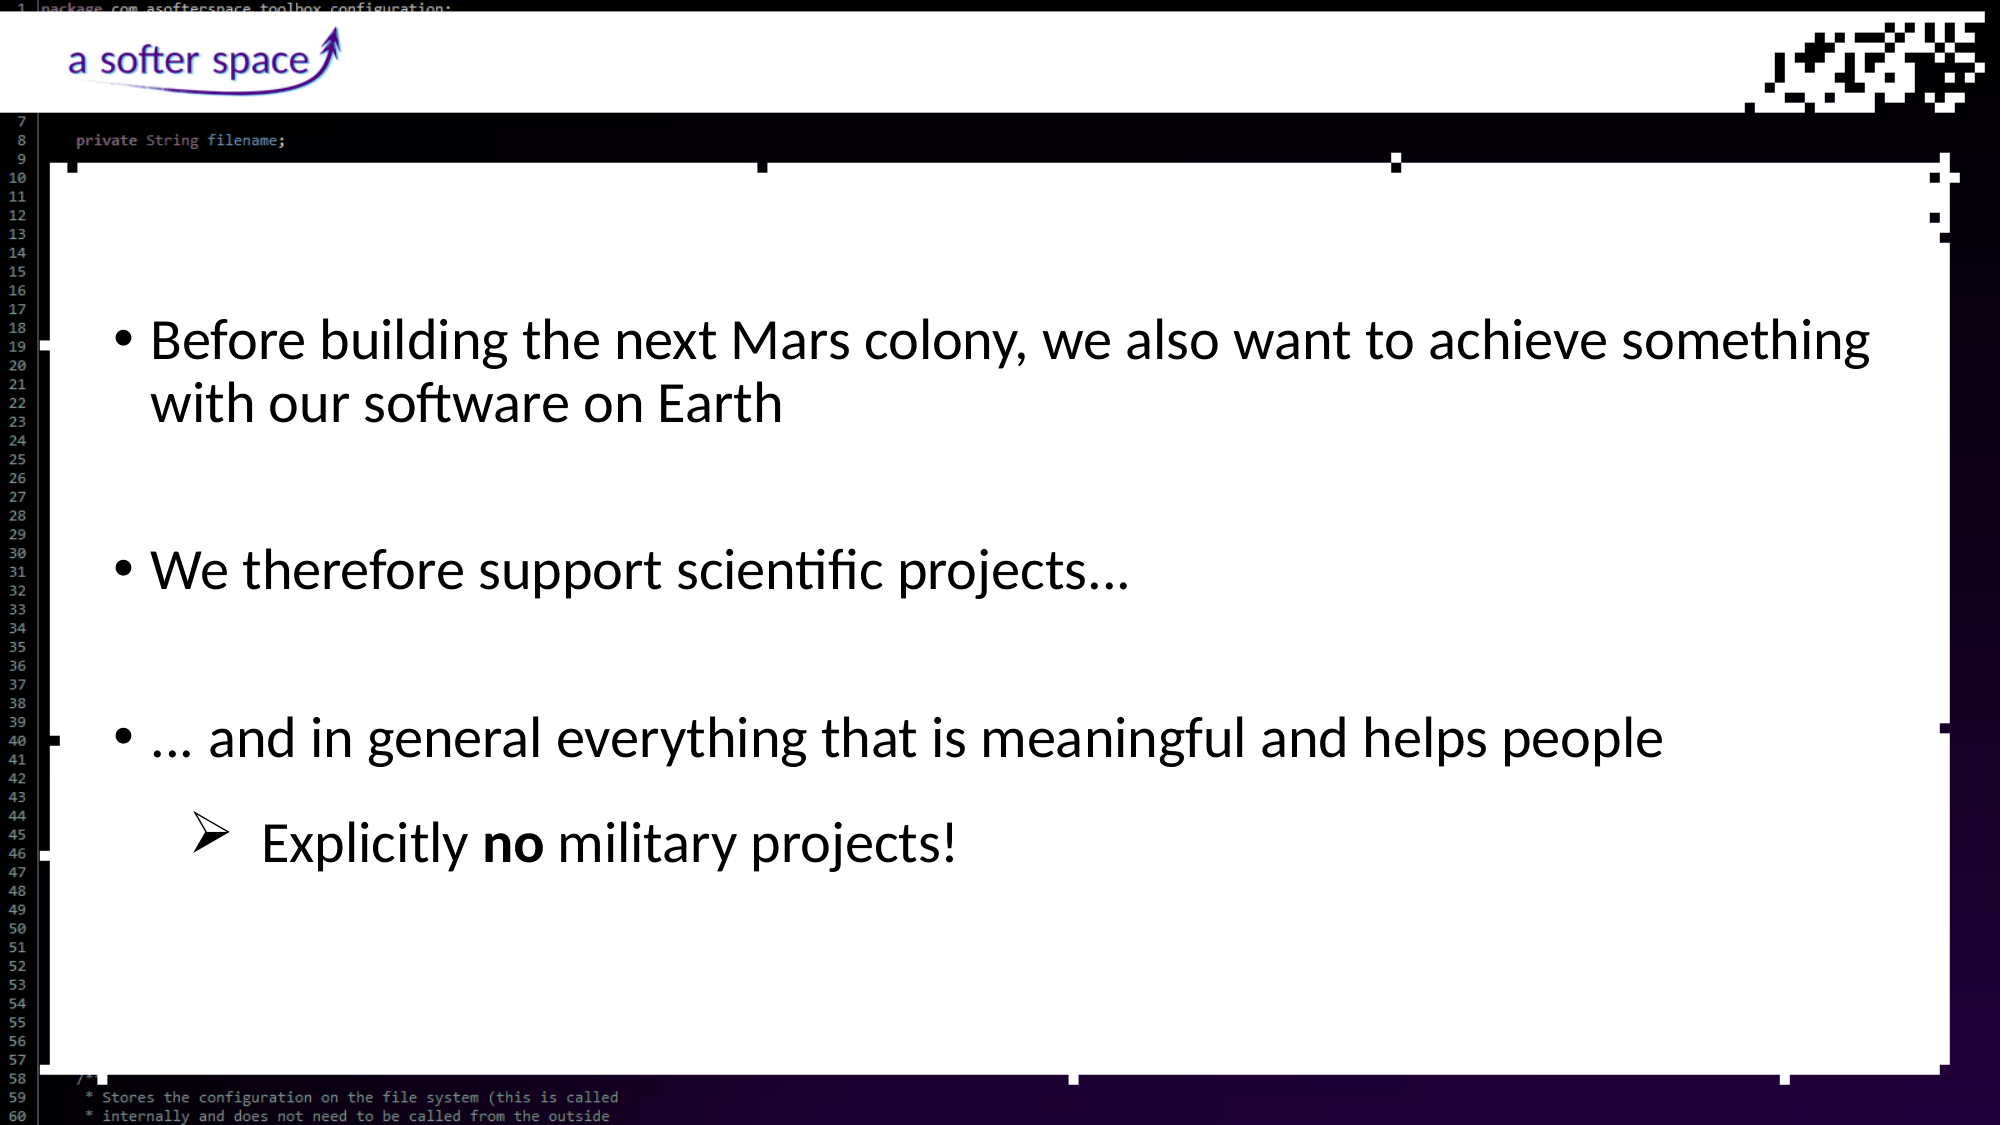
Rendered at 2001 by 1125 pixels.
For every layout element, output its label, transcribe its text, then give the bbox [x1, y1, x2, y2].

list Before building the next Mars colony, we also want to achieve something with our software on Earth We therefore support scientific projects... ... and in general everything that is meaningful and helps people Explicitly no military projects! [98, 210, 1902, 1051]
picture [0, 0, 2000, 1125]
